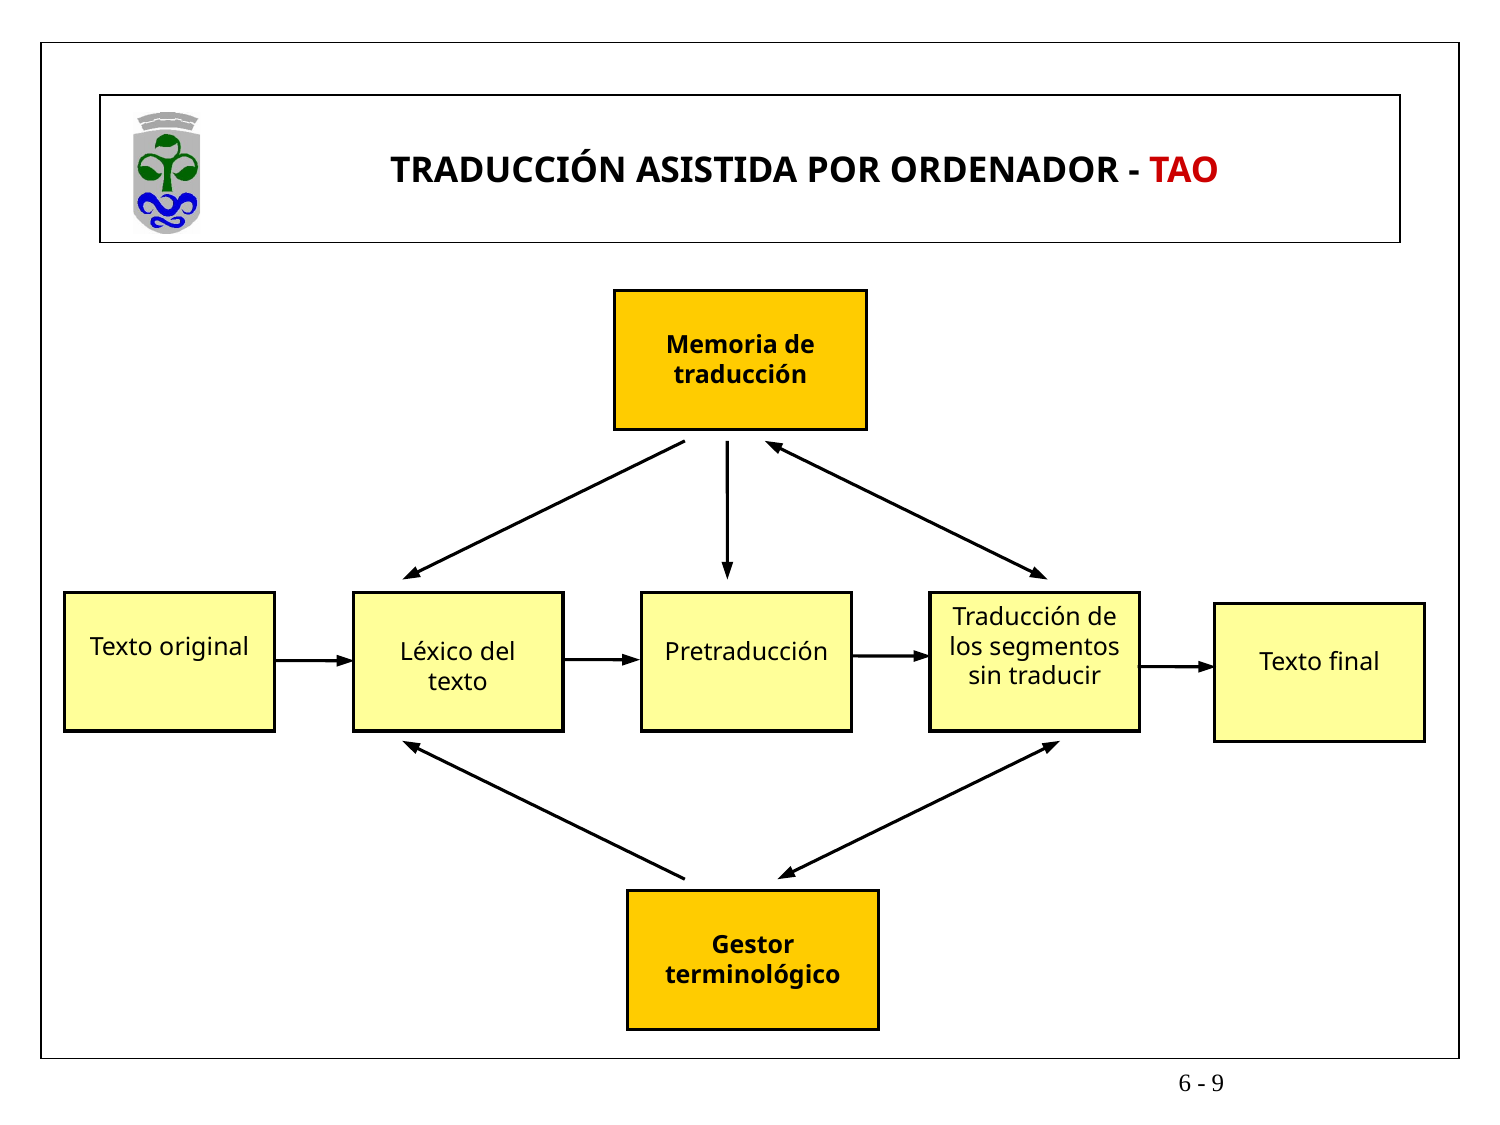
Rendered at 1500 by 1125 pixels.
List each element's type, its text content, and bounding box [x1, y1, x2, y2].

text_box Texto final [1214, 603, 1425, 742]
text_box Gestor terminológico [627, 890, 879, 1030]
text_box Traducción de los segmentos sin traducir [929, 592, 1140, 732]
text_box Memoria de traducción [614, 290, 867, 430]
text_box TRADUCCIÓN ASISTIDA POR ORDENADOR - TAO [100, 95, 1400, 243]
text_box 6 - 9 [1163, 1058, 1477, 1089]
text_box Léxico del texto [353, 592, 564, 732]
text_box Texto original [64, 592, 275, 732]
text_box Pretraducción [641, 592, 852, 732]
